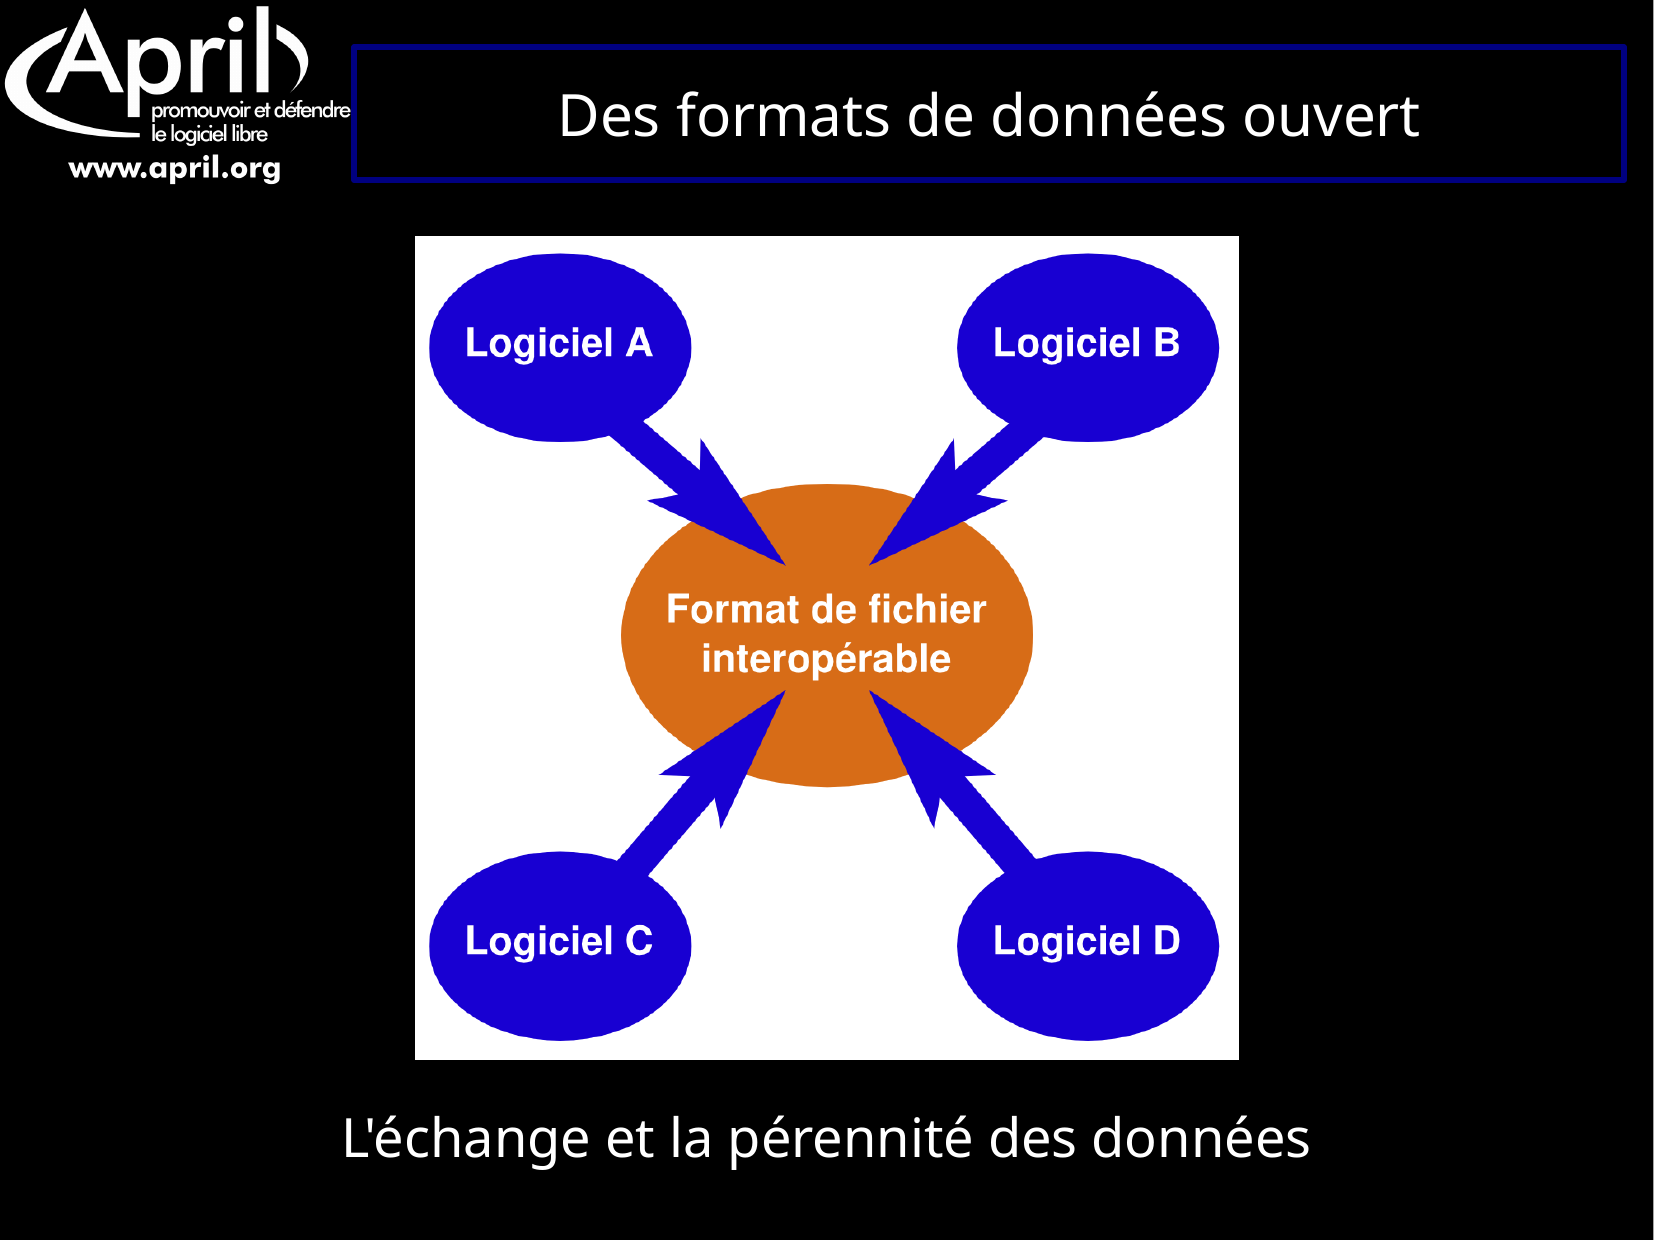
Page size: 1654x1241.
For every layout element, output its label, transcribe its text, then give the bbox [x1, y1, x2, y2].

title Des formats de données ouvert [354, 47, 1625, 181]
picture [415, 236, 1239, 1060]
text_box L'échange et la pérennité des données [191, 1092, 1462, 1171]
picture [0, 0, 355, 200]
